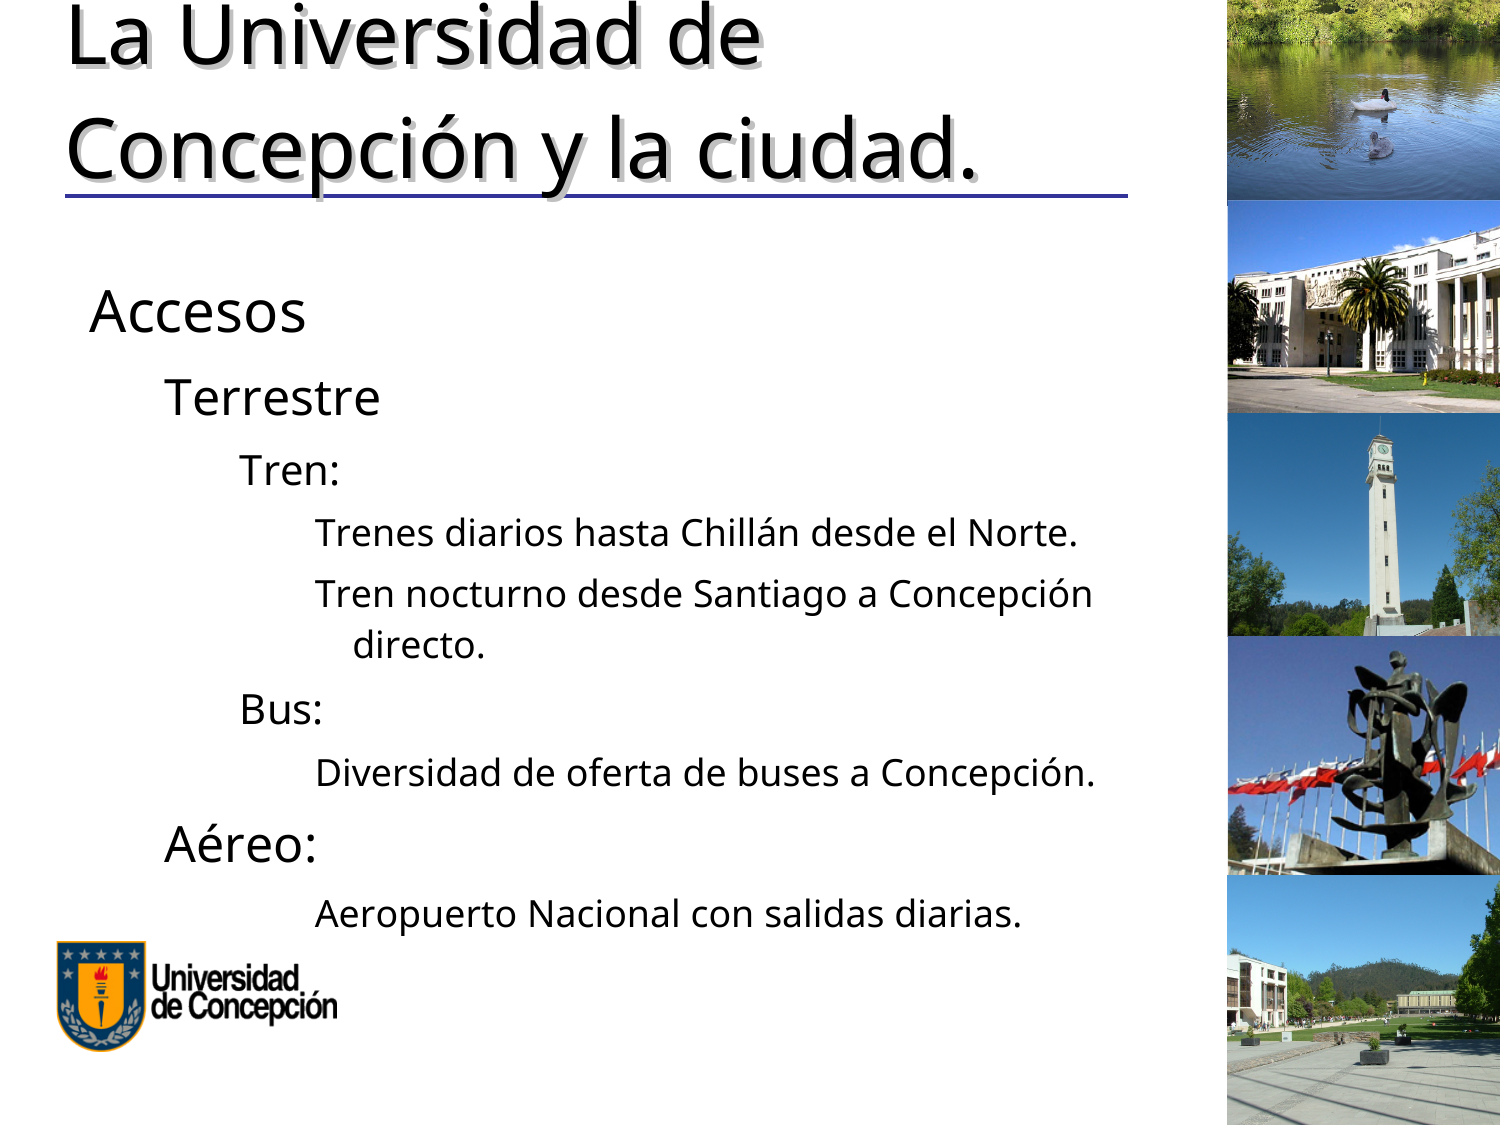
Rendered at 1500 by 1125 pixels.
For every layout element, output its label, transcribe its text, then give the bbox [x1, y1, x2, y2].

picture [56, 941, 337, 1052]
title La Universidad de Concepción y la ciudad. [49, 0, 1223, 198]
list Accesos Terrestre Tren: Trenes diarios hasta Chillán desde el Norte. Tren nocturno desde Santiago a Concepción directo. Bus: Diversidad de oferta de buses a Concepción. Aéreo: Aeropuerto Nacional con salidas diarias. [74, 262, 1223, 1006]
picture [1227, 0, 1500, 1125]
